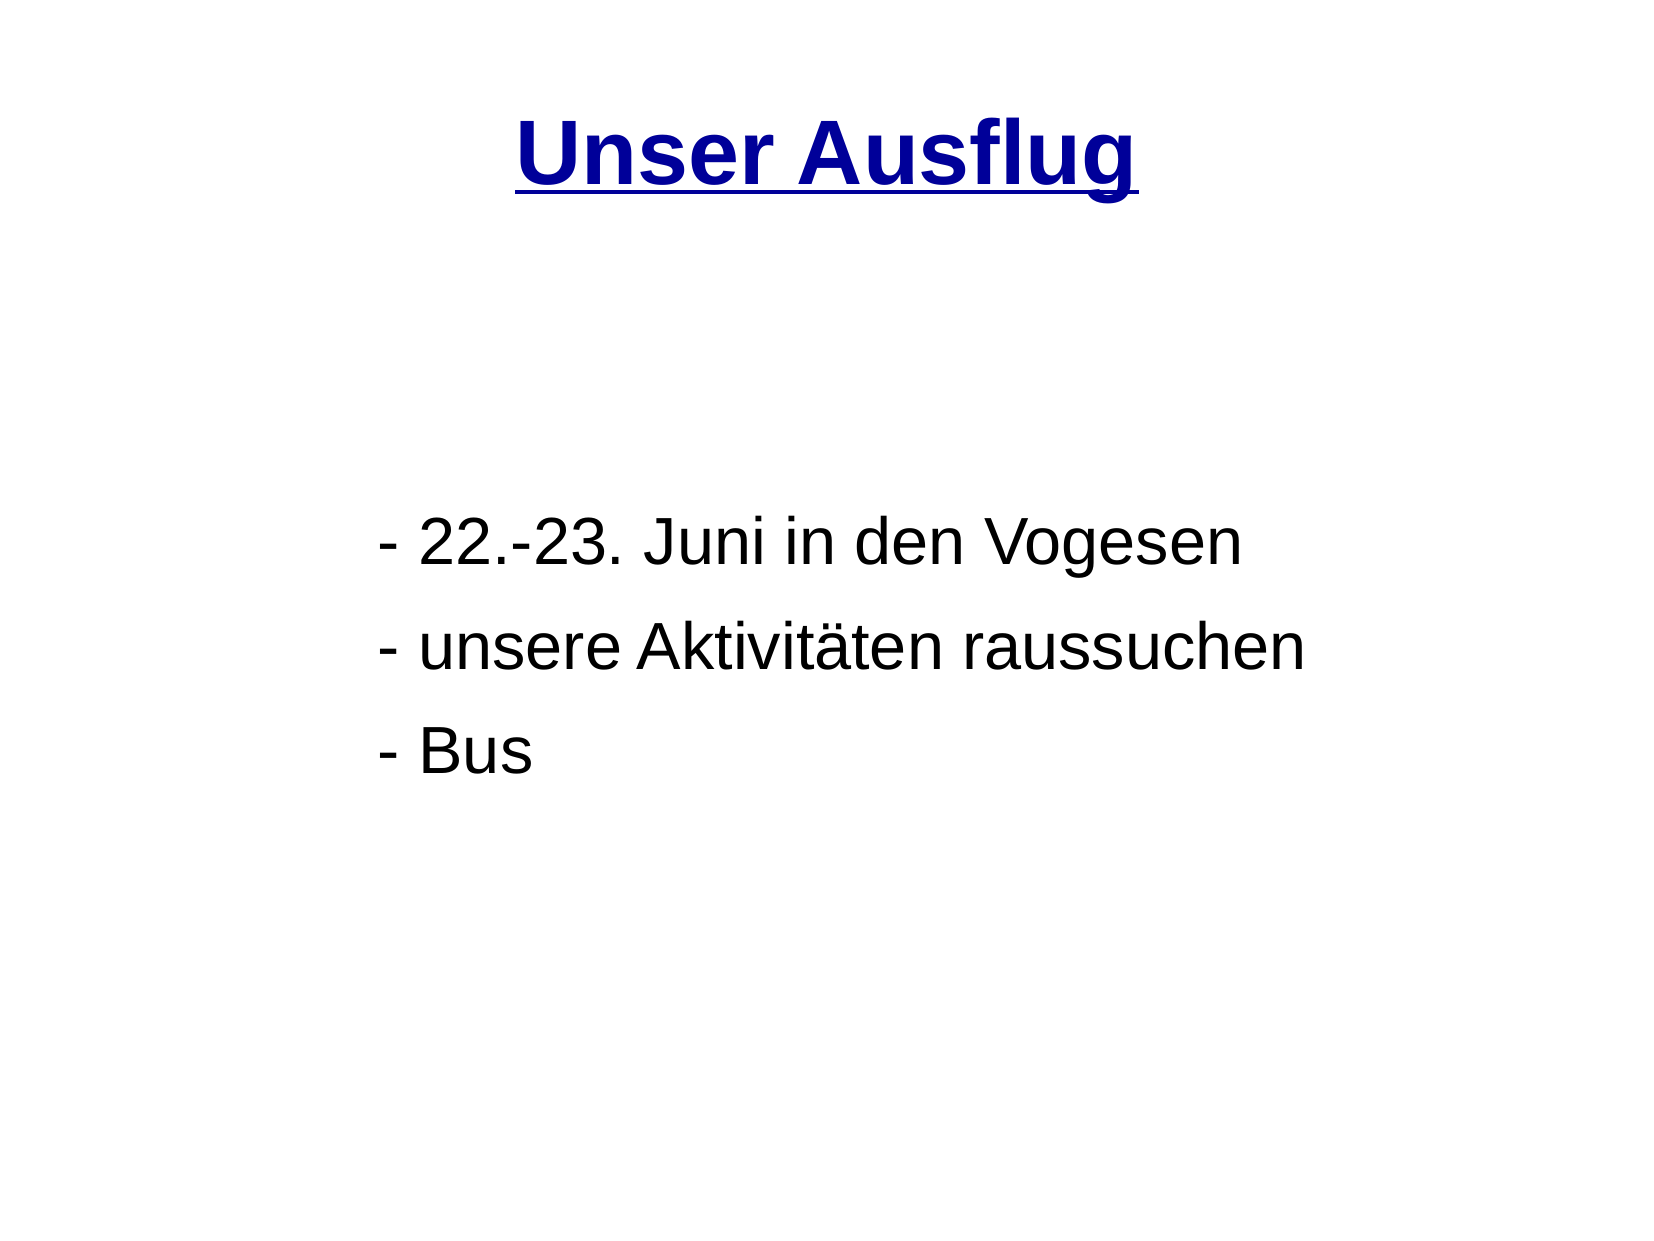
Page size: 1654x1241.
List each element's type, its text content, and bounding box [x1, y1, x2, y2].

title Unser Ausflug [82, 49, 1571, 257]
list - 22.-23. Juni in den Vogesen - unsere Aktivitäten raussuchen - Bus [307, 504, 1654, 1241]
